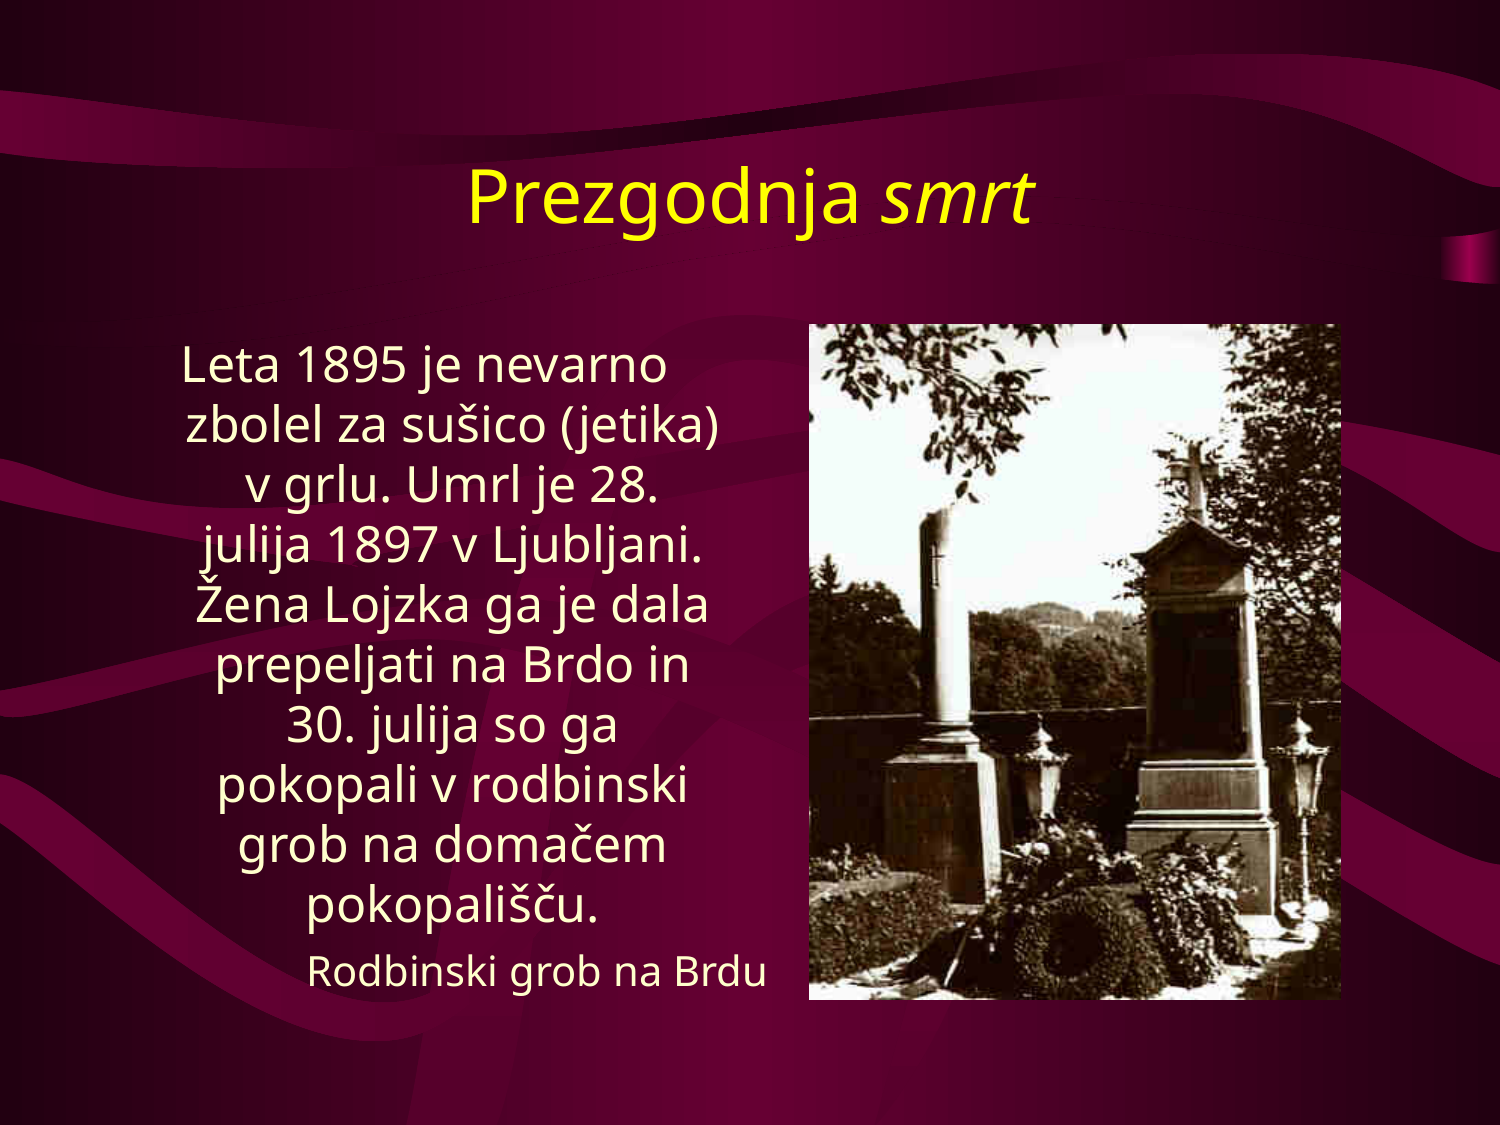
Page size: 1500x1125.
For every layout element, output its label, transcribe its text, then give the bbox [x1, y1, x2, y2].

text_box Rodbinski grob na Brdu [274, 937, 800, 1003]
list Leta 1895 je nevarno zbolel za sušico (jetika) v grlu. Umrl je 28. julija 1897 v Ljubljani. Žena Lojzka ga je dala prepeljati na Brdo in 30. julija so ga pokopali v rodbinski grob na domačem pokopališču. [112, 324, 738, 838]
picture [809, 324, 1341, 1000]
title Prezgodnja smrt [112, 99, 1388, 288]
